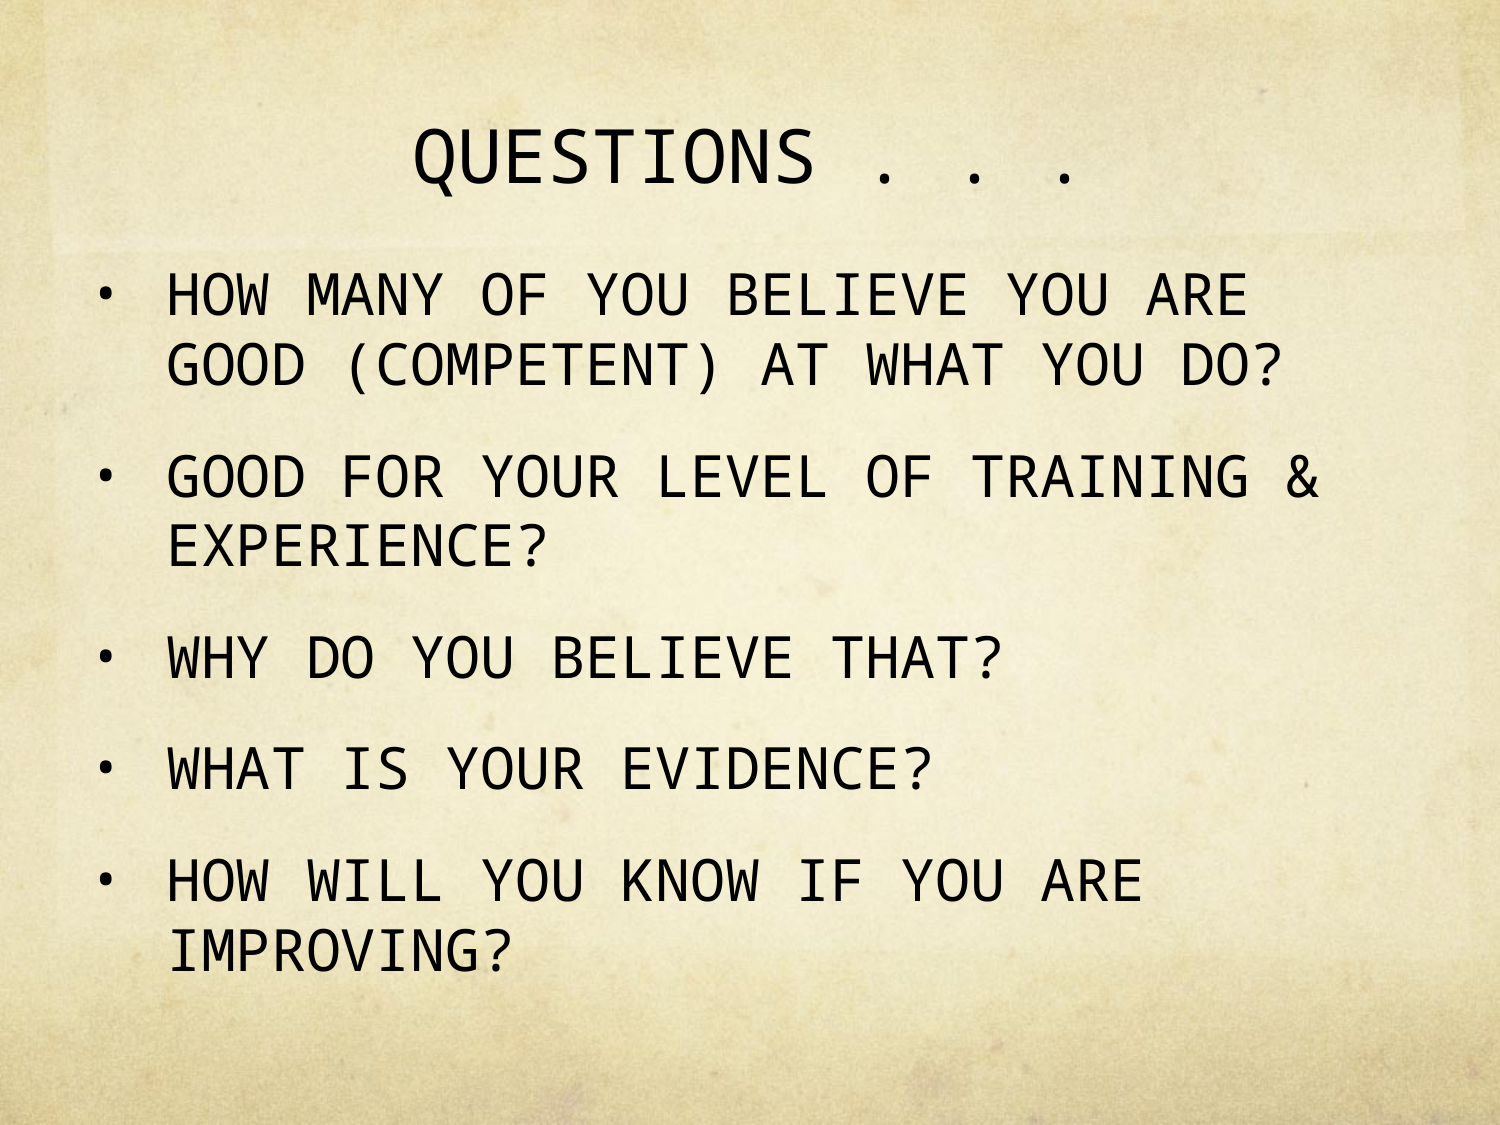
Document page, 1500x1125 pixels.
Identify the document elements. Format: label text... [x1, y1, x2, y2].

picture [0, 0, 1500, 1125]
list HOW MANY OF YOU BELIEVE YOU ARE GOOD (COMPETENT) AT WHAT YOU DO? GOOD FOR YOUR LEVEL OF TRAINING & EXPERIENCE? WHY DO YOU BELIEVE THAT? WHAT IS YOUR EVIDENCE? HOW WILL YOU KNOW IF YOU ARE IMPROVING? [75, 249, 1426, 1101]
title QUESTIONS . . . [150, 82, 1350, 226]
